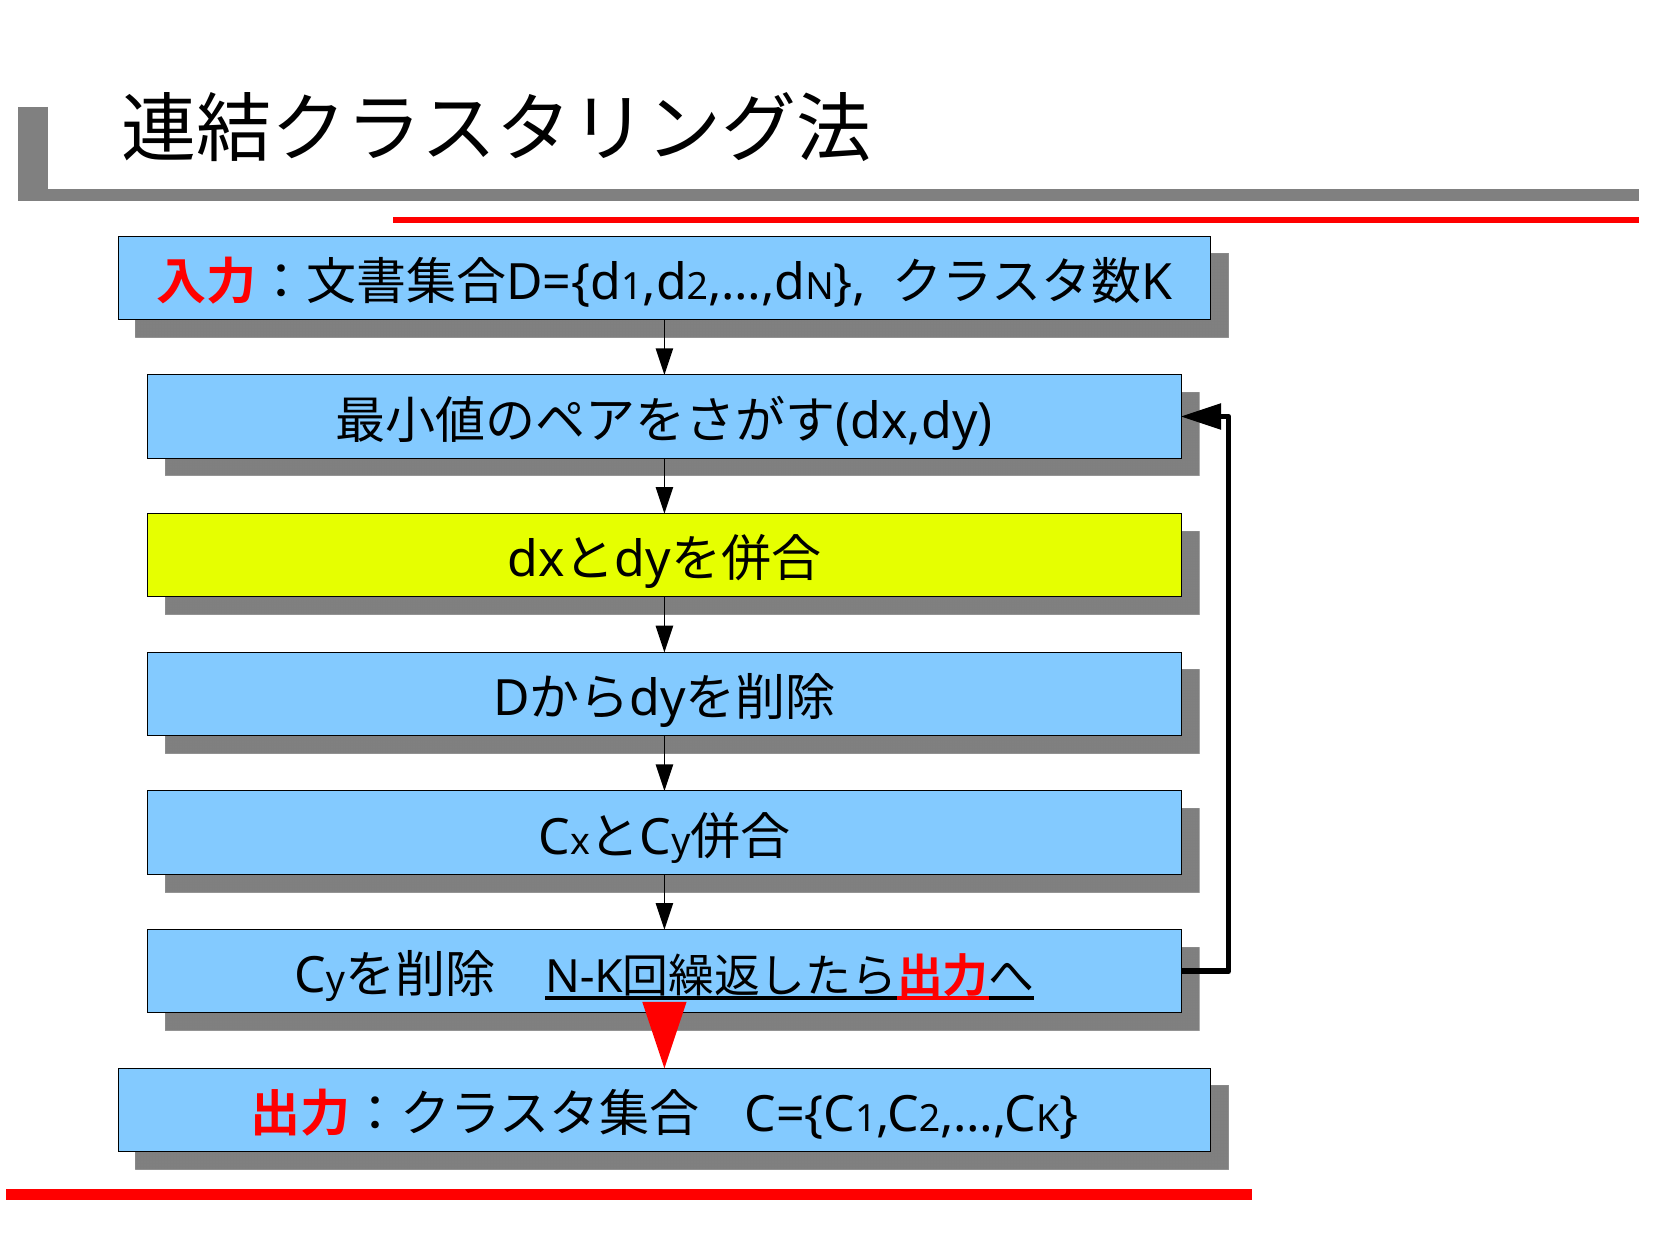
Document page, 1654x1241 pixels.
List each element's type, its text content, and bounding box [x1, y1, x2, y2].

text_box dxとdyを併合 [147, 513, 1182, 597]
text_box 入力：文書集合D={d1,d2,…,dN}, クラスタ数K [118, 236, 1211, 320]
text_box Cyを削除 N-K回繰返したら出力へ [147, 929, 1182, 1013]
text_box Dからdyを削除 [147, 652, 1182, 736]
text_box 出力：クラスタ集合 C={C1,C2,…,CK} [118, 1068, 1211, 1152]
title 連結クラスタリング法 [121, 18, 1534, 226]
text_box 最小値のペアをさがす(dx,dy) [147, 374, 1182, 459]
text_box CxとCy併合 [147, 790, 1182, 875]
